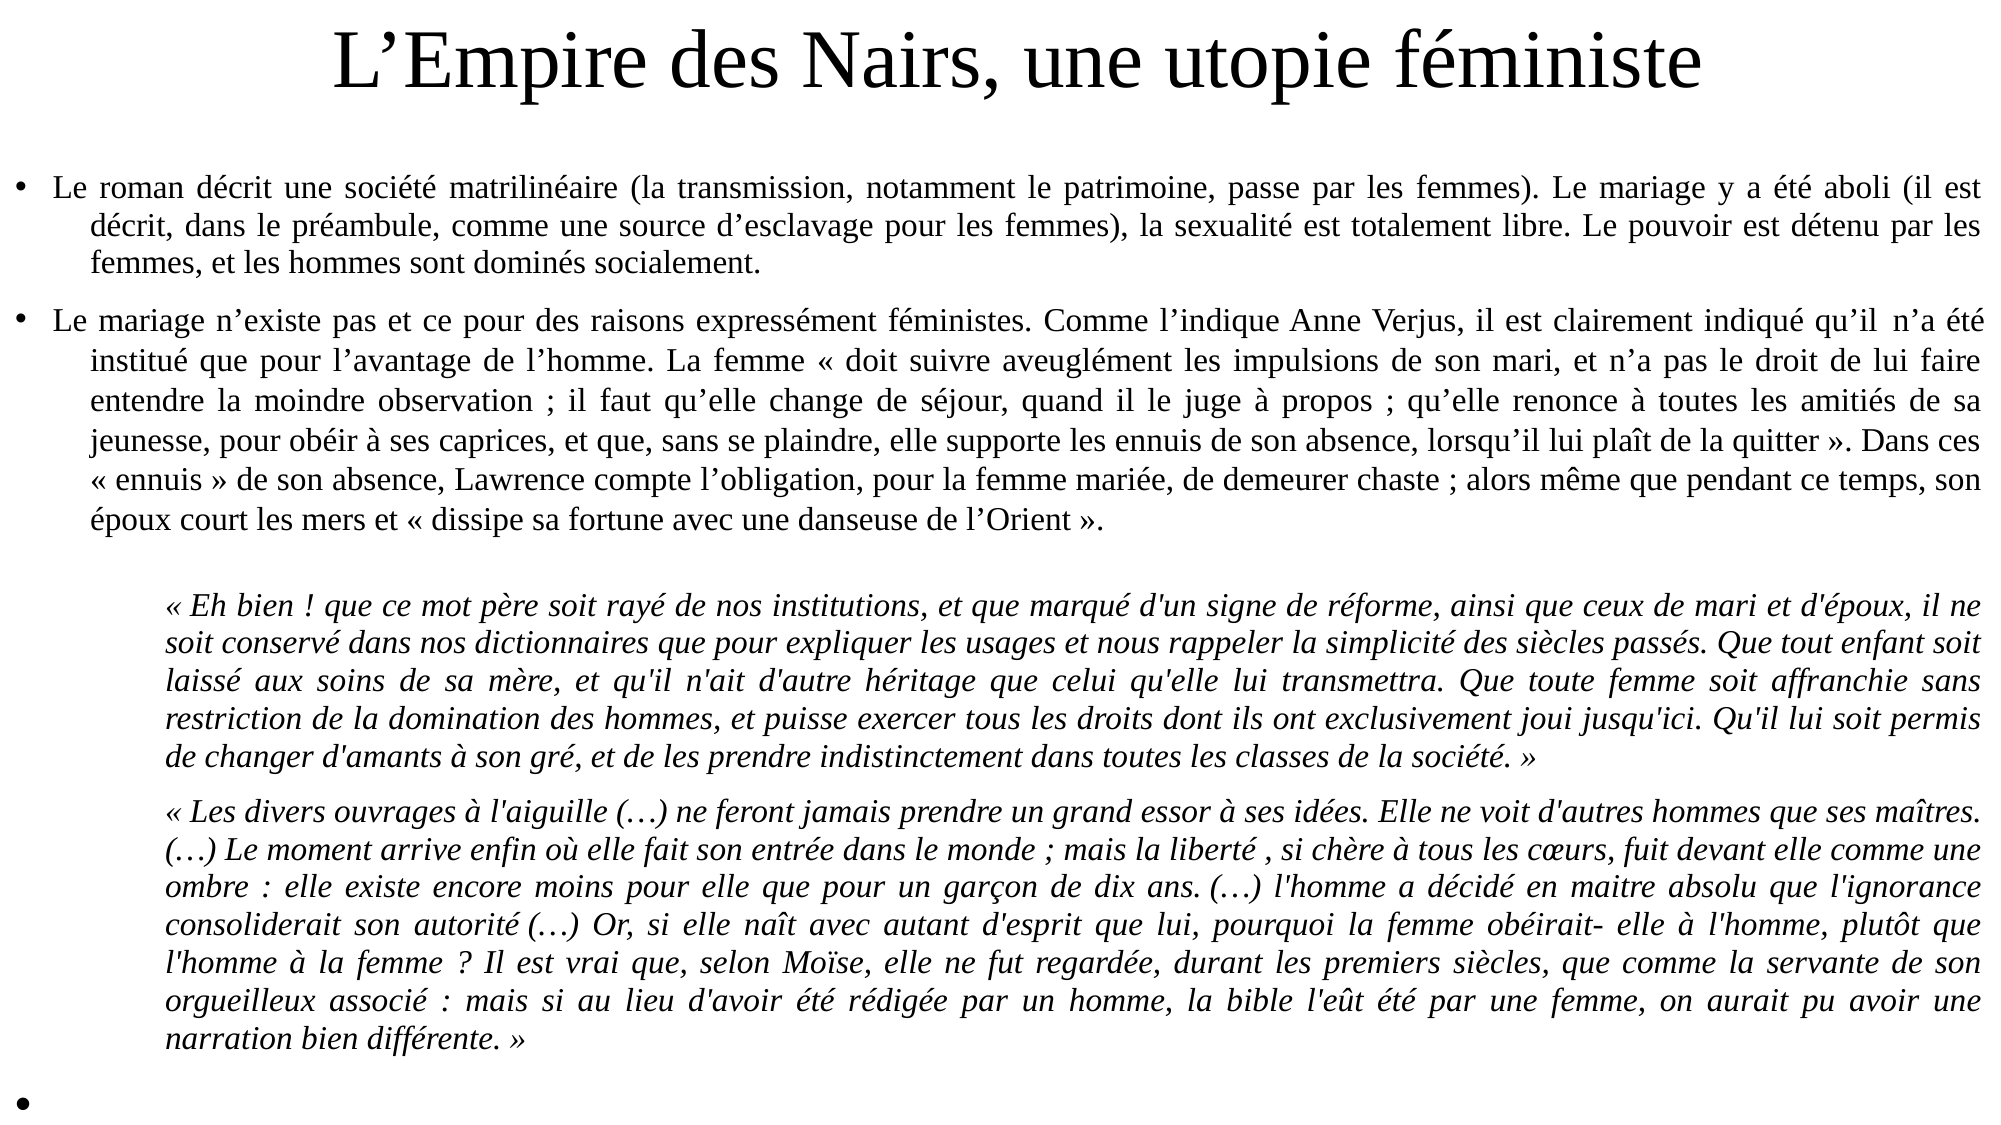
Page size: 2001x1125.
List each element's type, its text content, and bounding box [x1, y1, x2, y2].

title L’Empire des Nairs, une utopie féministe [156, 0, 1882, 123]
list Le roman décrit une société matrilinéaire (la transmission, notamment le patrimoine, passe par les femmes). Le mariage y a été aboli (il est décrit, dans le préambule, comme une source d’esclavage pour les femmes), la sexualité est totalement libre. Le pouvoir est détenu par les femmes, et les hommes sont dominés socialement. Le mariage n’existe pas et ce pour des raisons expressément féministes. Comme l’indique Anne Verjus, il est clairement indiqué qu’il n’a été institué que pour l’avantage de l’homme. La femme « doit suivre aveuglément les impulsions de son mari, et n’a pas le droit de lui faire entendre la moindre observation ; il faut qu’elle change de séjour, quand il le juge à propos ; qu’elle renonce à toutes les amitiés de sa jeunesse, pour obéir à ses caprices, et que, sans se plaindre, elle supporte les ennuis de son absence, lorsqu’il lui plaît de la quitter ». Dans ces « ennuis » de son absence, Lawrence compte l’obligation, pour la femme mariée, de demeurer chaste ; alors même que pendant ce temps, son époux court les mers et « dissipe sa fortune avec une danseuse de l’Orient ». « Eh bien ! que ce mot père soit rayé de nos institutions, et que marqué d'un signe de réforme, ainsi que ceux de mari et d'époux, il ne soit conservé dans nos dictionnaires que pour expliquer les usages et nous rappeler la simplicité des siècles passés. Que tout enfant soit laissé aux soins de sa mère, et qu'il n'ait d'autre héritage que celui qu'elle lui transmettra. Que toute femme soit affranchie sans restriction de la domination des hommes, et puisse exercer tous les droits dont ils ont exclusivement joui jusqu'ici. Qu'il lui soit permis de changer d'amants à son gré, et de les prendre indistinctement dans toutes les classes de la société. » « Les divers ouvrages à l'aiguille (…) ne feront jamais prendre un grand essor à ses idées. Elle ne voit d'autres hommes que ses maîtres. (…) Le moment arrive enfin où elle fait son entrée dans le monde ; mais la liberté , si chère à tous les cœurs, fuit devant elle comme une ombre : elle existe encore moins pour elle que pour un garçon de dix ans. (…) l'homme a décidé en maitre absolu que l'ignorance consoliderait son autorité (…) Or, si elle naît avec autant d'esprit que lui, pourquoi la femme obéirait- elle à l'homme, plutôt que l'homme à la femme ? Il est vrai que, selon Moïse, elle ne fut regardée, durant les premiers siècles, que comme la servante de son orgueilleux associé : mais si au lieu d'avoir été rédigée par un homme, la bible l'eût été par une femme, on aurait pu avoir une narration bien différente. » [0, 160, 2000, 1125]
